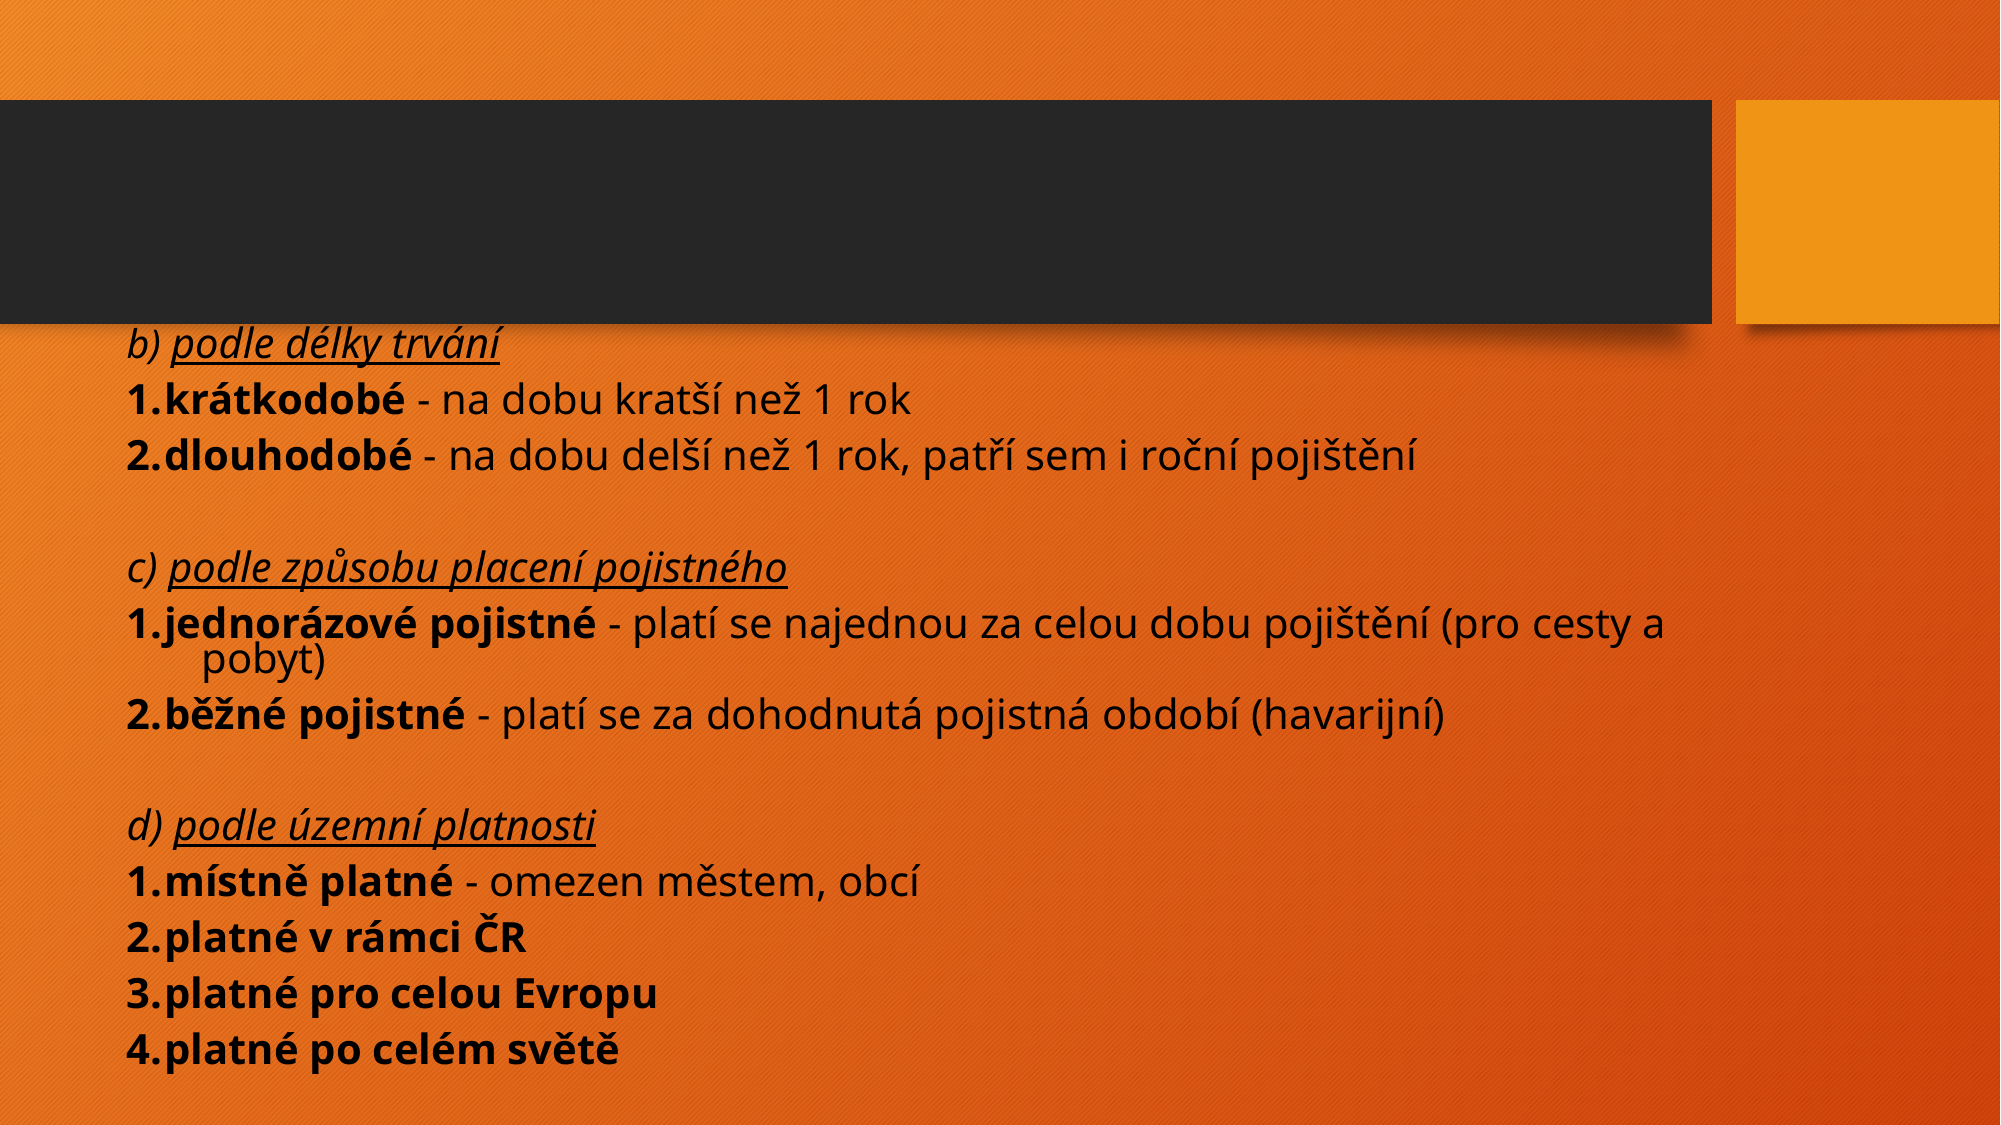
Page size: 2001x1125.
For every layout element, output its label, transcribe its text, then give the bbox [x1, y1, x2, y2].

list b) podle délky trvání krátkodobé - na dobu kratší než 1 rok dlouhodobé - na dobu delší než 1 rok, patří sem i roční pojištění c) podle způsobu placení pojistného jednorázové pojistné - platí se najednou za celou dobu pojištění (pro cesty a pobyt) běžné pojistné - platí se za dohodnutá pojistná období (havarijní) d) podle územní platnosti místně platné - omezen městem, obcí platné v rámci ČR platné pro celou Evropu platné po celém světě [111, 323, 1689, 1125]
